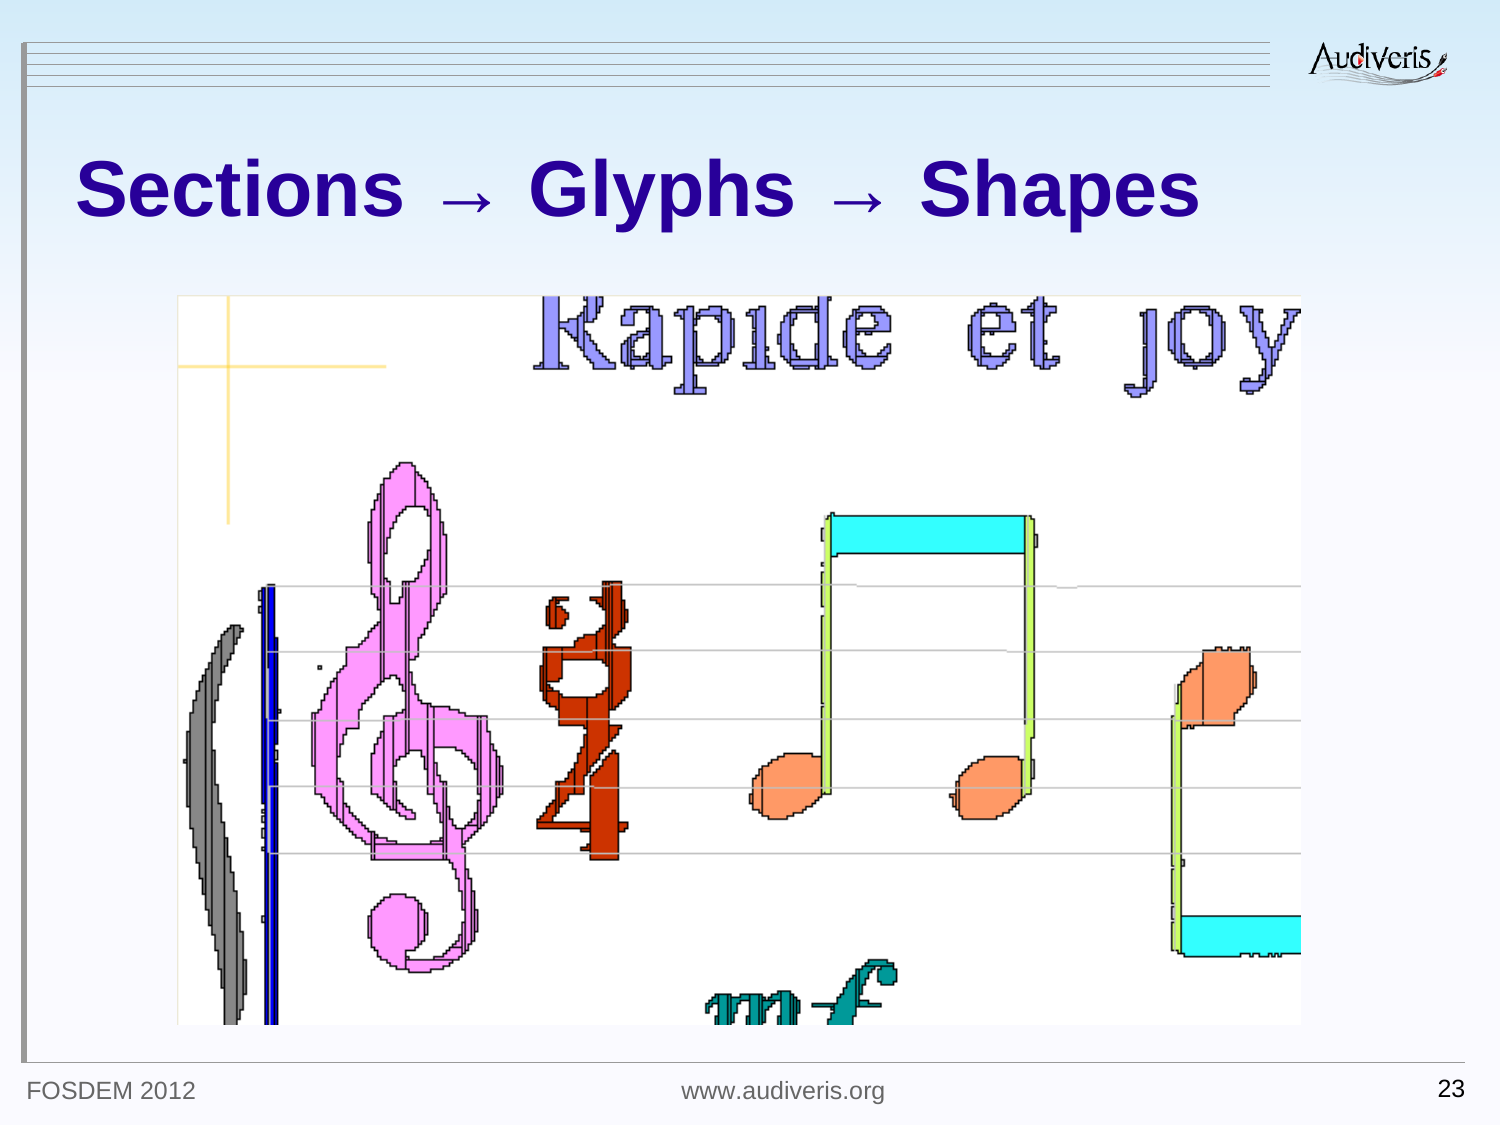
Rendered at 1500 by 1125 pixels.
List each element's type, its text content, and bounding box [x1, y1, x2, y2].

picture [1306, 29, 1447, 89]
picture [177, 295, 1301, 1025]
title Sections → Glyphs → Shapes [75, 122, 1437, 271]
